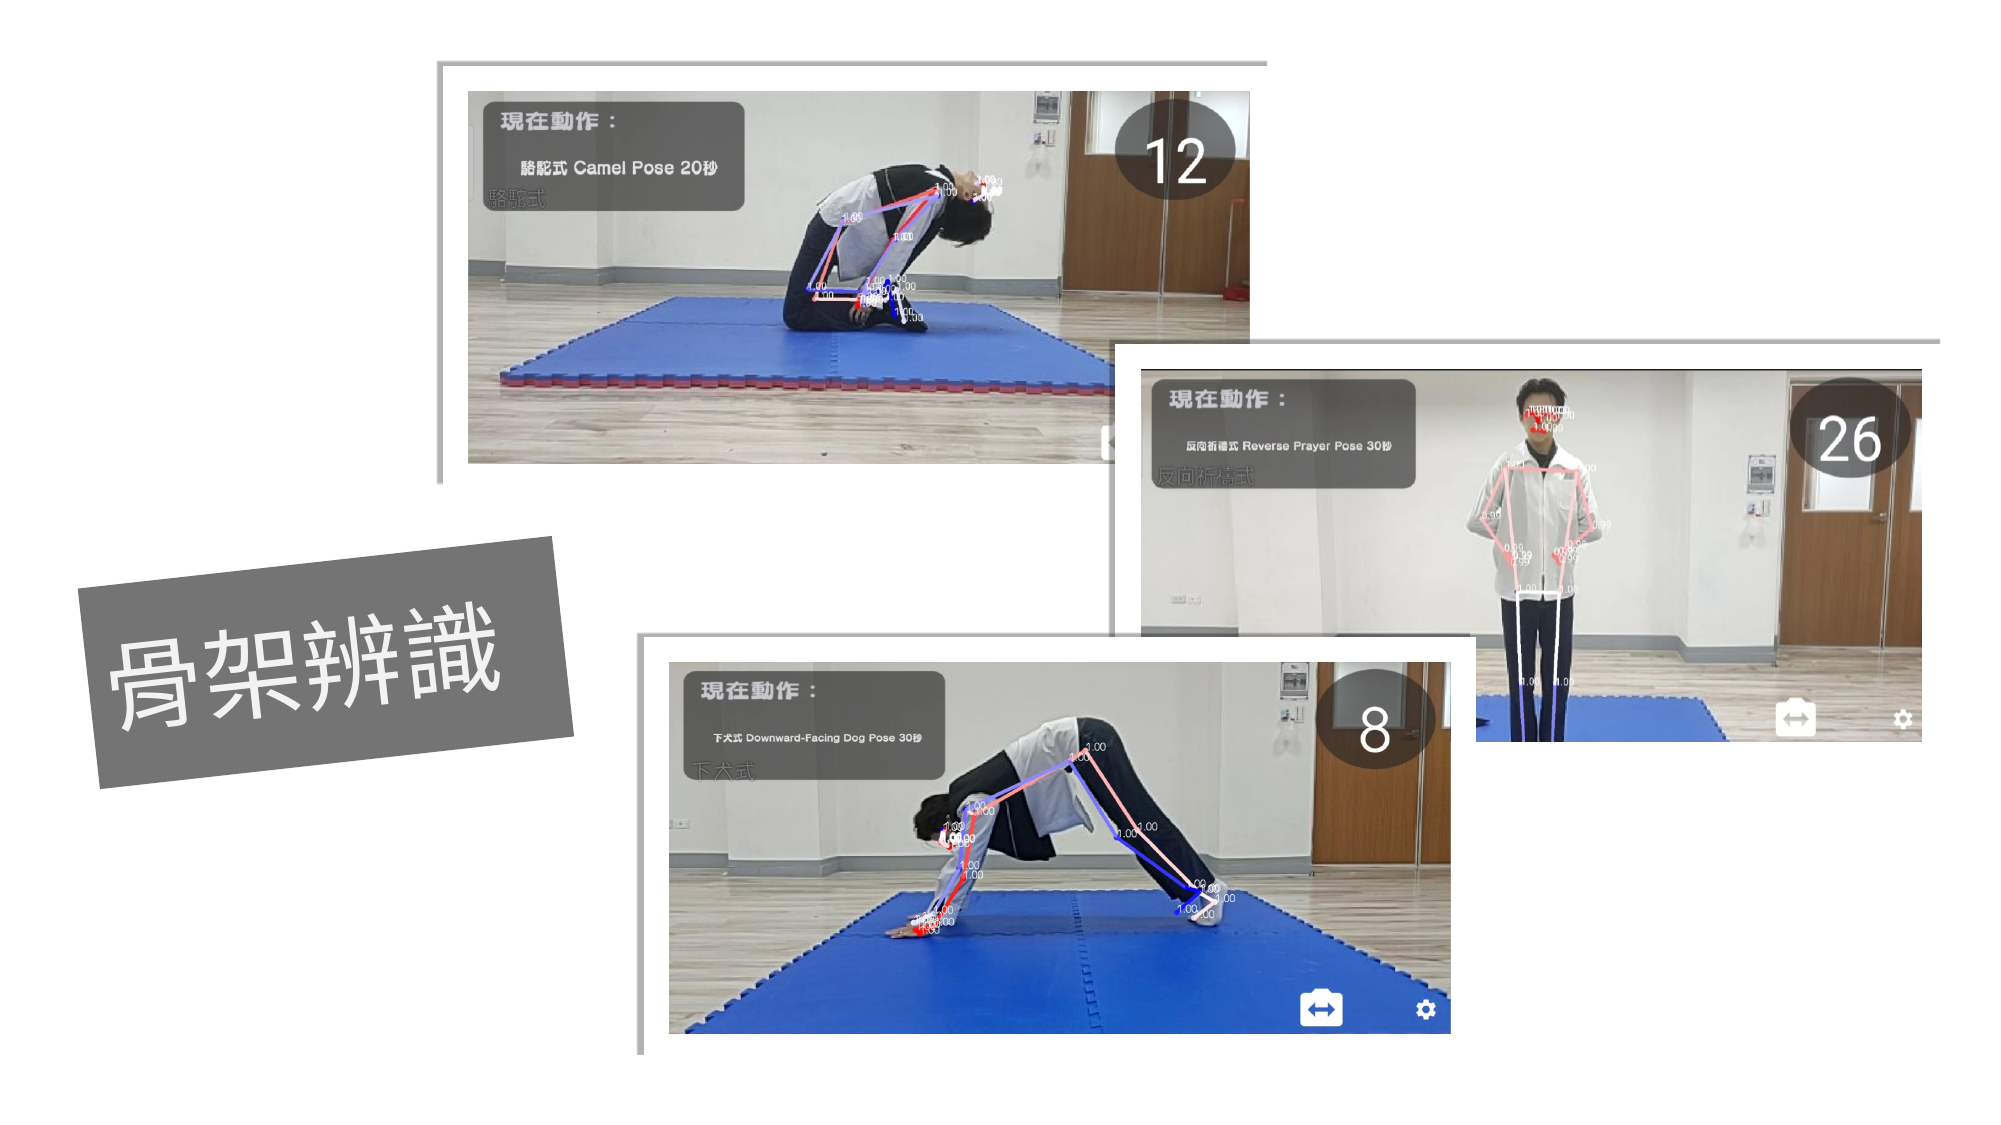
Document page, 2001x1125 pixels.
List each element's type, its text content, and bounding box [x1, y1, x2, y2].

picture [669, 662, 1451, 1034]
picture [1140, 369, 1923, 742]
picture [468, 91, 1250, 464]
text_box 骨架辨識 [77, 535, 575, 790]
